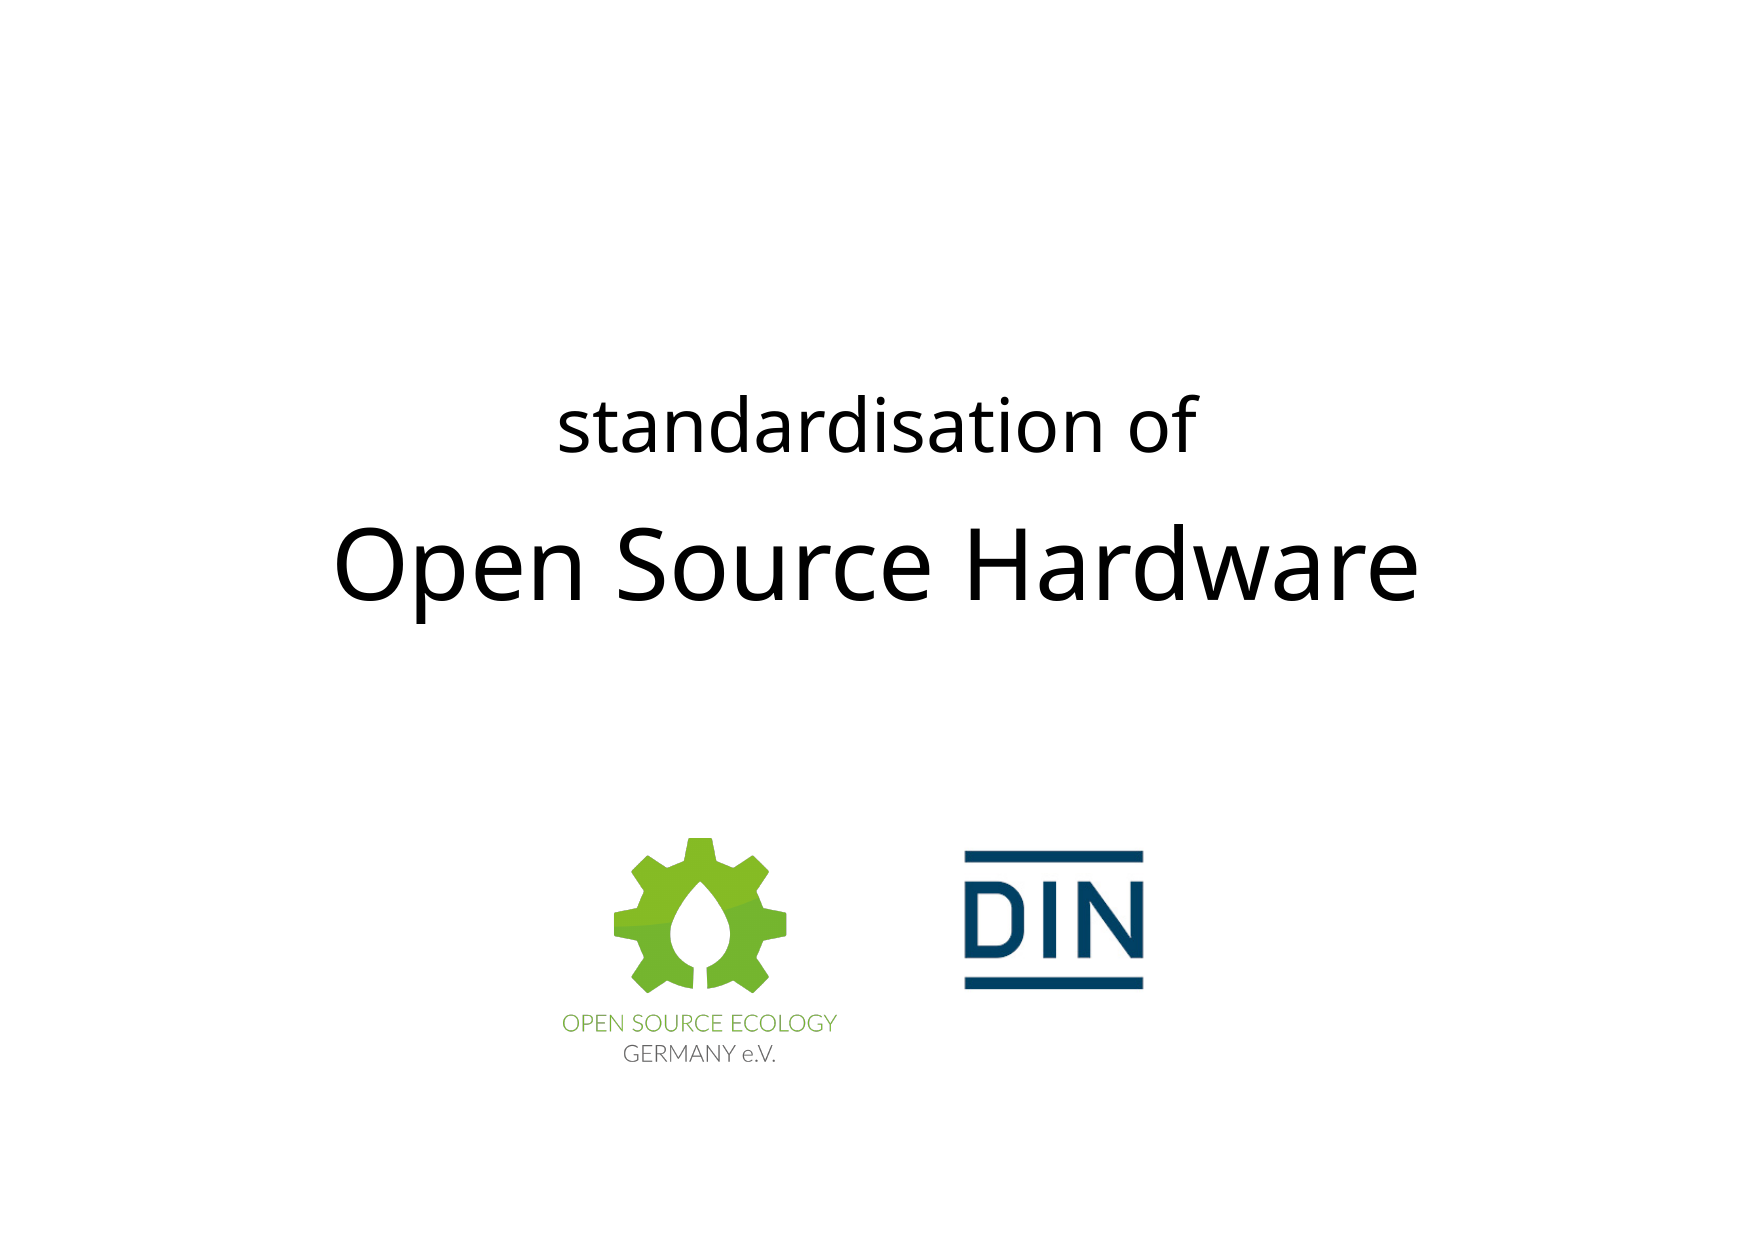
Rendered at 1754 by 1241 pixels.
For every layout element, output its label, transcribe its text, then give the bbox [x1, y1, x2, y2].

picture [922, 788, 1186, 1052]
subtitle standardisation of [290, 379, 1464, 467]
picture [563, 838, 837, 1062]
title Open Source Hardware [87, 457, 1667, 665]
